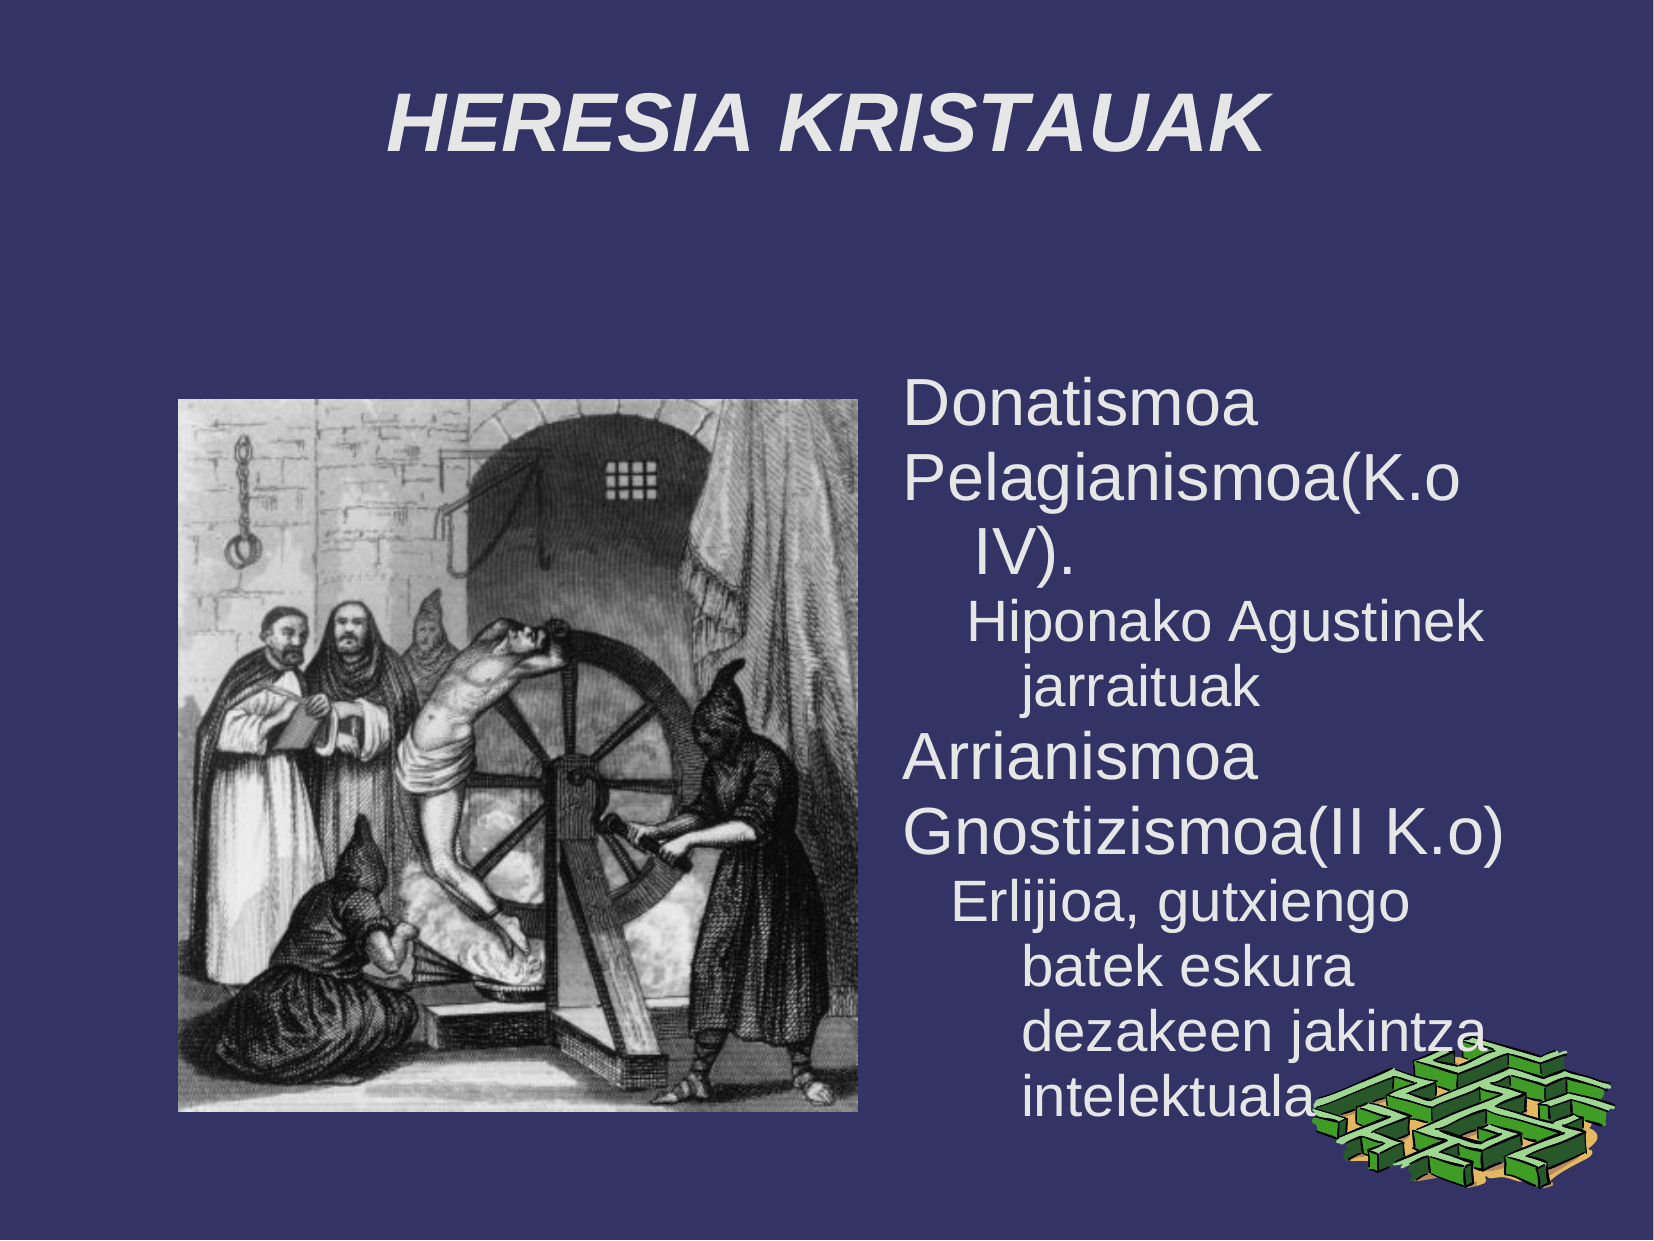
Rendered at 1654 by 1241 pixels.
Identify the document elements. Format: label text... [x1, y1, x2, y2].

picture [178, 399, 858, 1112]
list Donatismoa Pelagianismoa(K.o IV). Hiponako Agustinek jarraituak Arrianismoa Gnostizismoa(II K.o) Erlijioa, gutxiengo batek eskura dezakeen jakintza intelektuala [891, 364, 1570, 1203]
title HERESIA KRISTAUAK [121, 19, 1534, 227]
